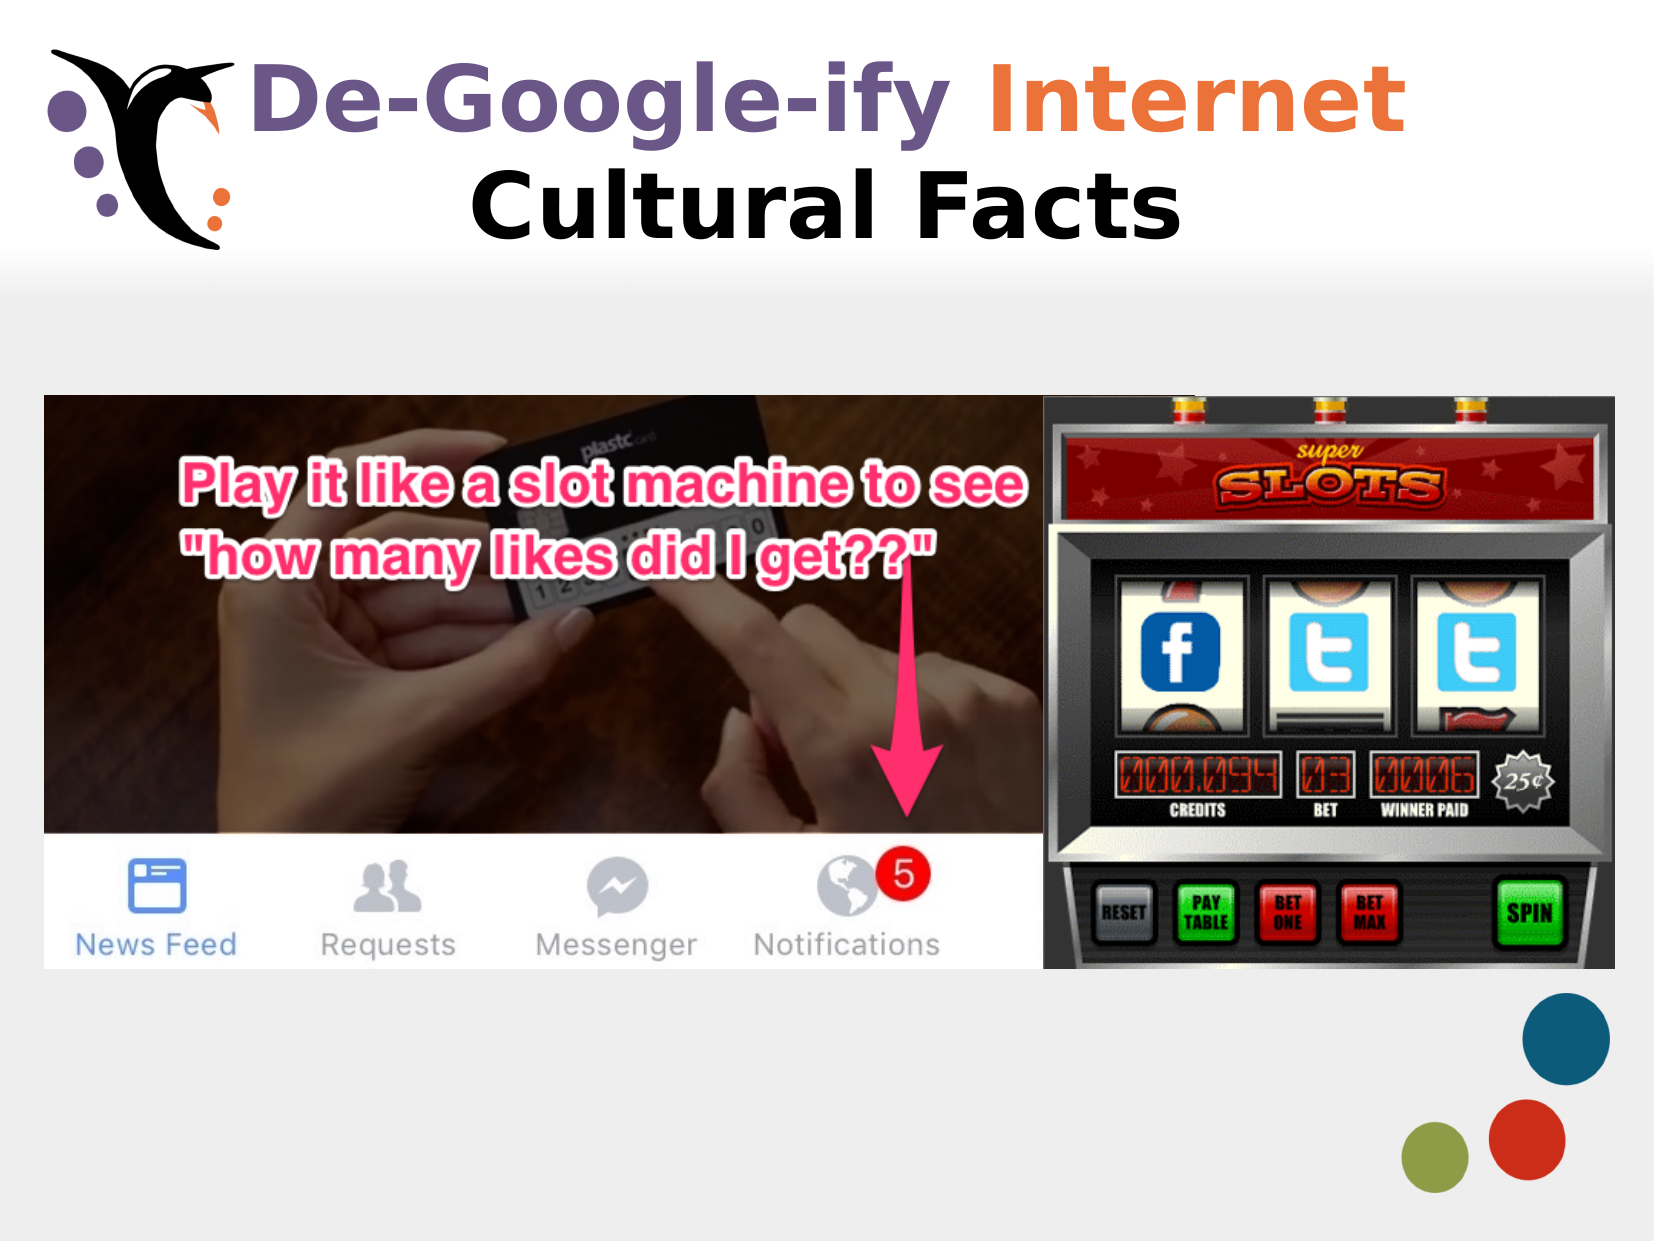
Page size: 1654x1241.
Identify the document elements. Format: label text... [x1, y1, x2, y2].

title De-Google-ify Internet Cultural Facts [82, 45, 1571, 261]
picture [0, 0, 1654, 1241]
